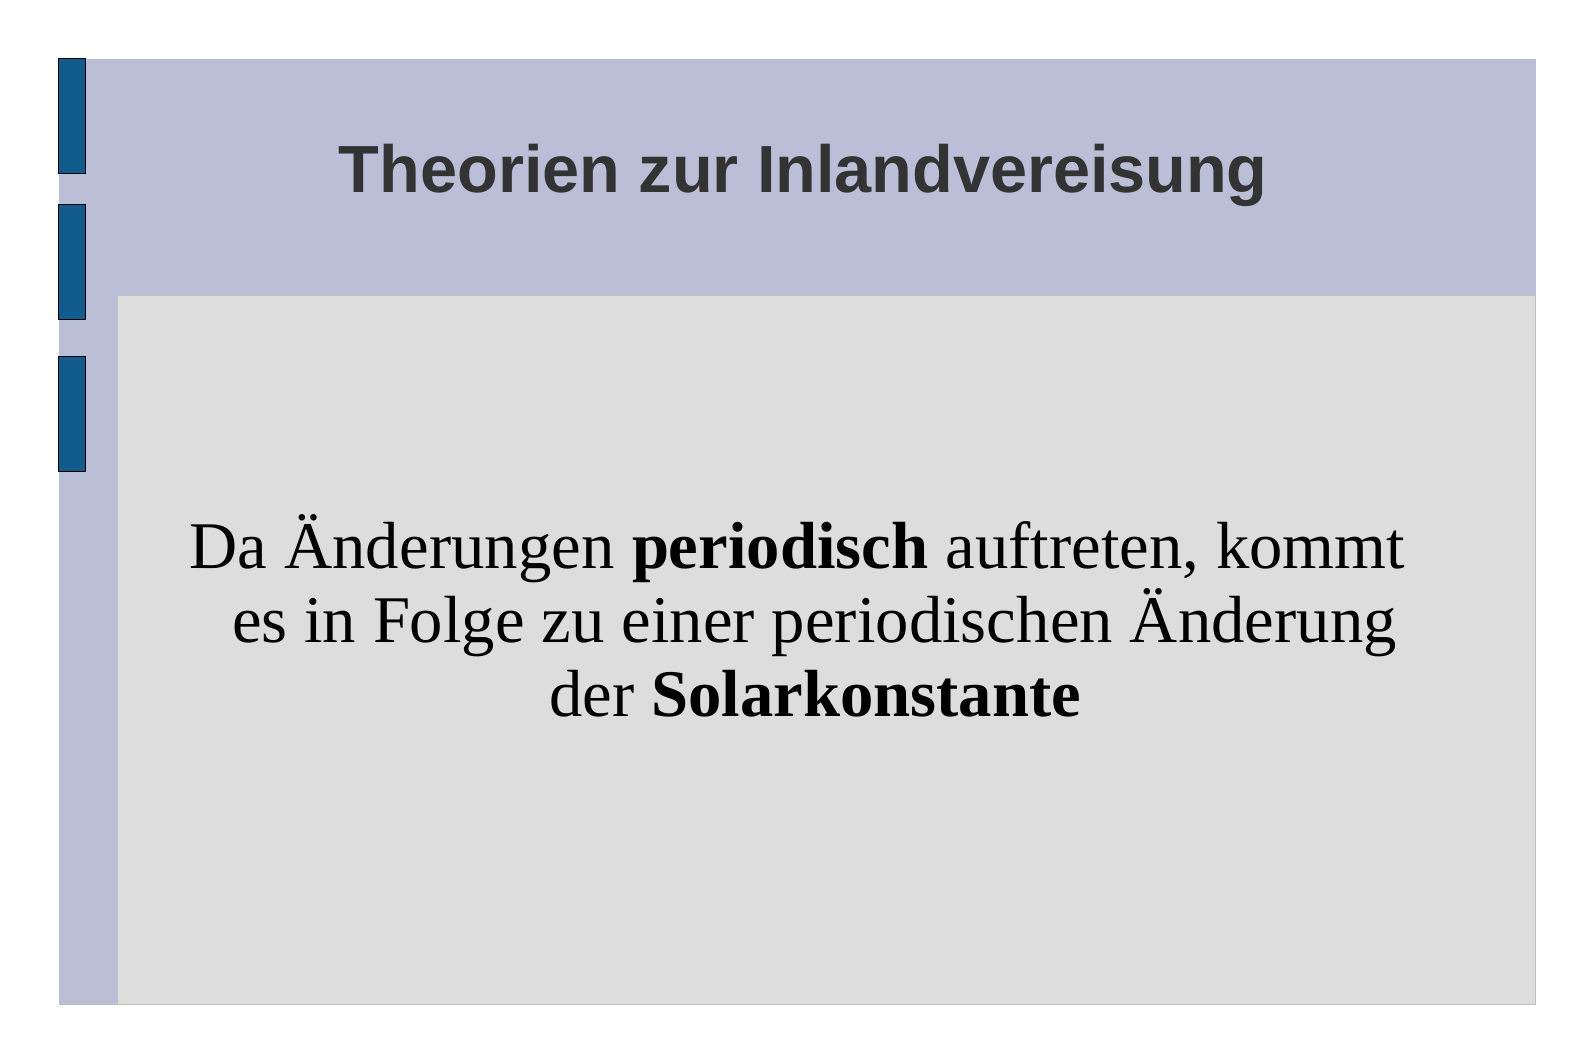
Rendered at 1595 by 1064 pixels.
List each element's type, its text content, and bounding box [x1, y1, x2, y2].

subtitle Da Änderungen periodisch auftreten, kommt es in Folge zu einer periodischen Änderung der Solarkonstante [167, 321, 1429, 918]
title Theorien zur Inlandvereisung [167, 106, 1429, 308]
